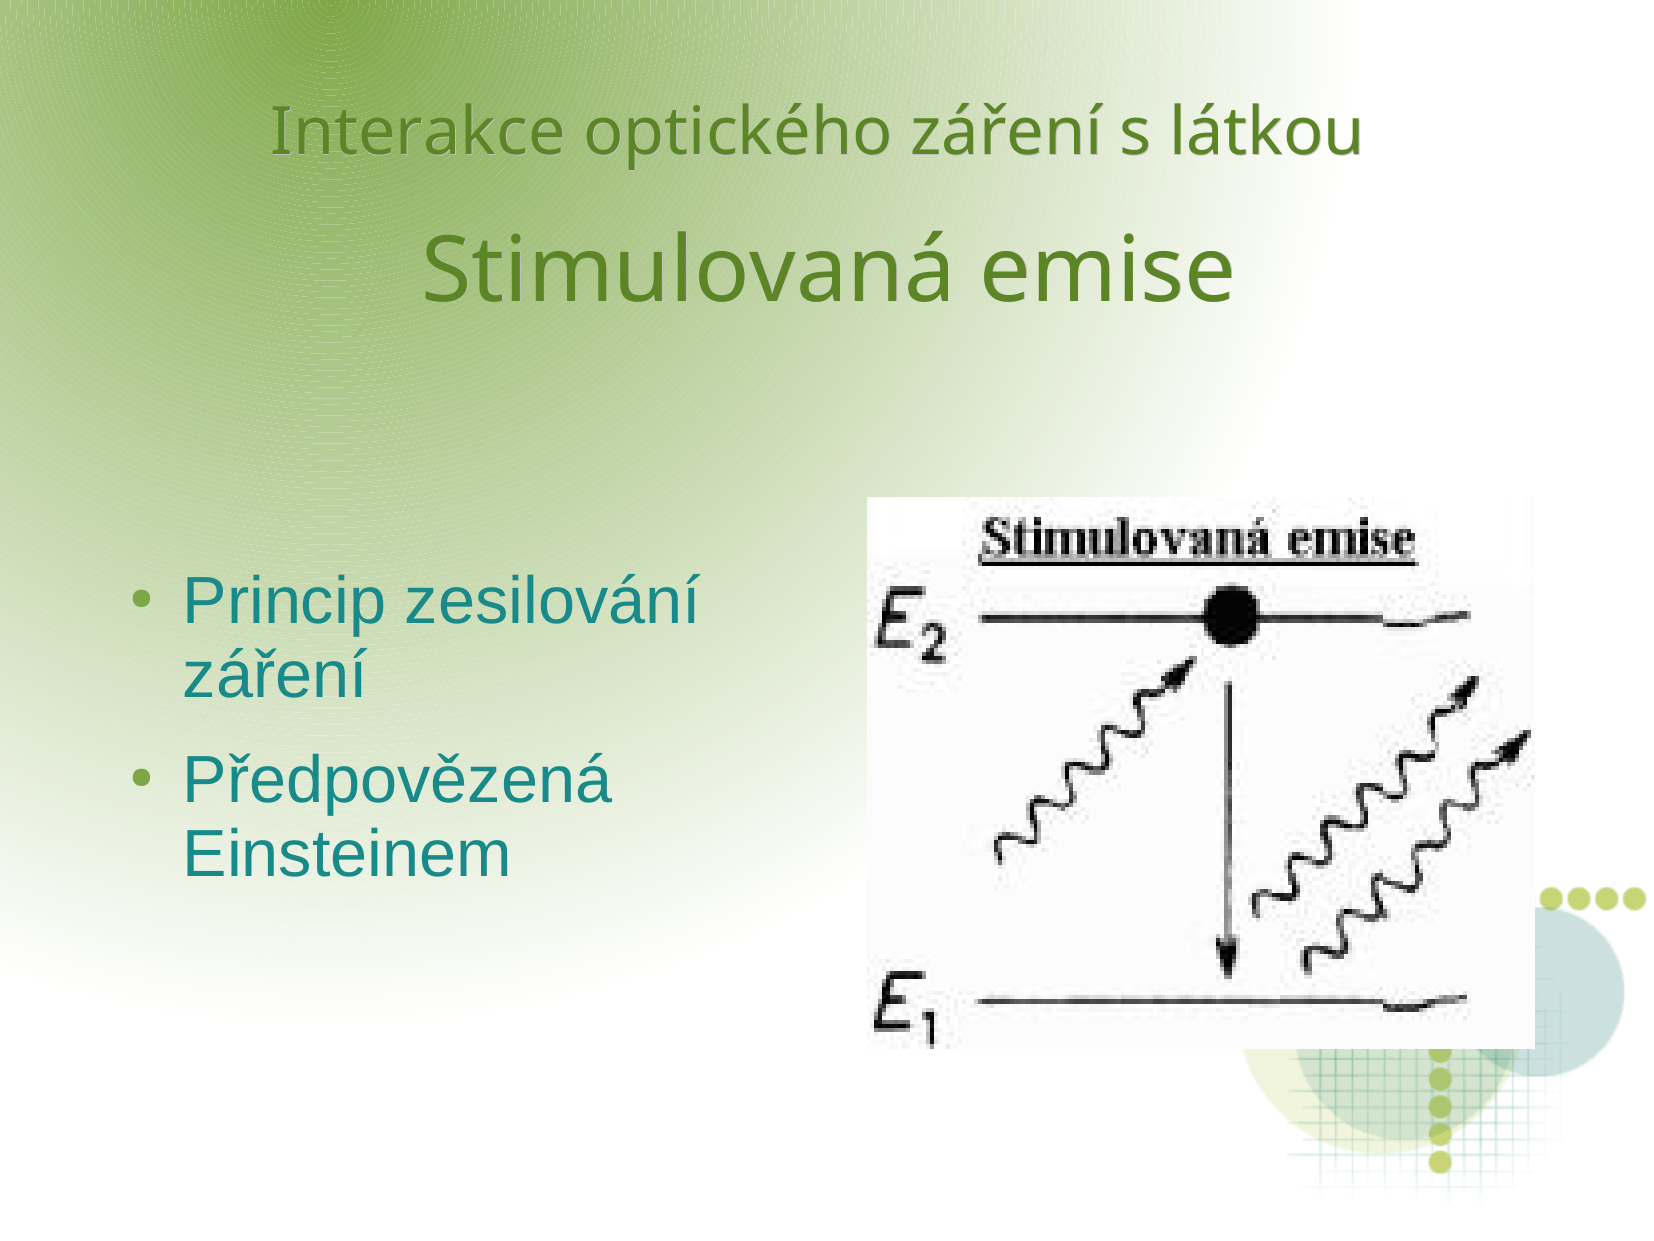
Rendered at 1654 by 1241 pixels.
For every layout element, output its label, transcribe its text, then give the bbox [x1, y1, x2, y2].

title Interakce optického záření s látkou [121, 69, 1534, 188]
list Princip zesilování záření Předpovězená Einsteinem [111, 562, 820, 996]
title Stimulovaná emise [123, 206, 1536, 325]
picture [867, 497, 1654, 1211]
